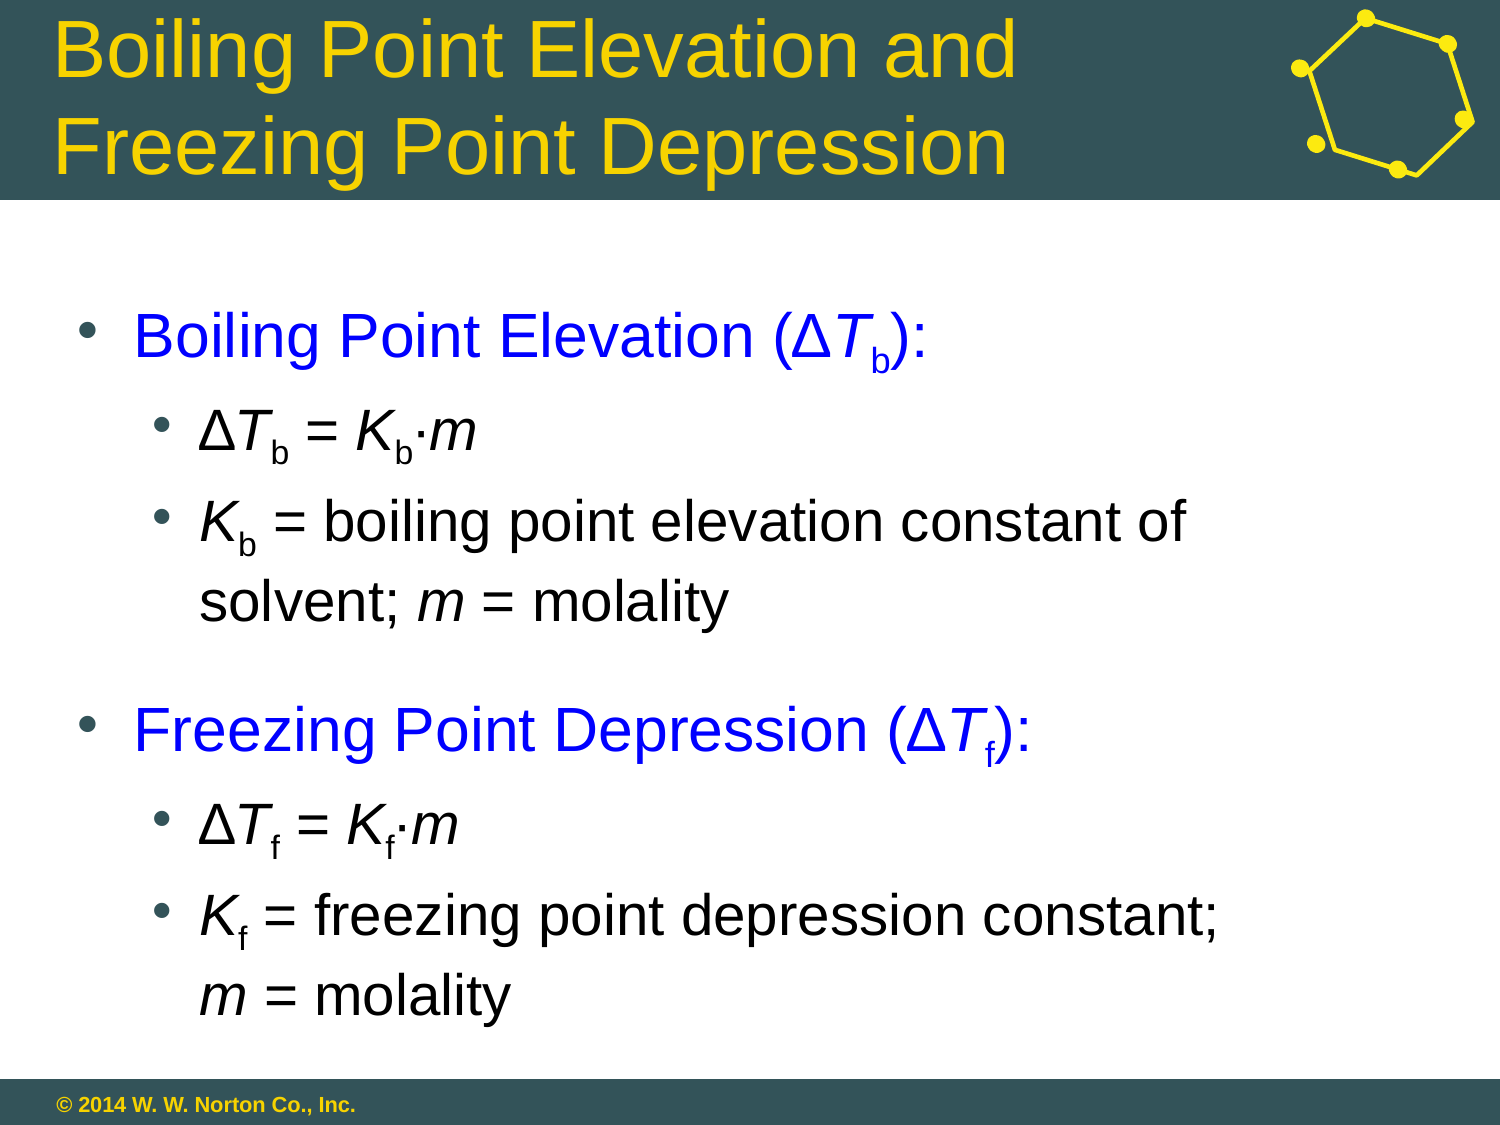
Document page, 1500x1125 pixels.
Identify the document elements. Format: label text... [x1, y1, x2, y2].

title Boiling Point Elevation and Freezing Point Depression [37, 0, 1313, 200]
list Boiling Point Elevation (∆Tb): ∆Tb = Kb·m Kb = boiling point elevation constant of solvent; m = molality Freezing Point Depression (∆Tf): ∆Tf = Kf·m Kf = freezing point depression constant; m = molality [62, 287, 1300, 1013]
